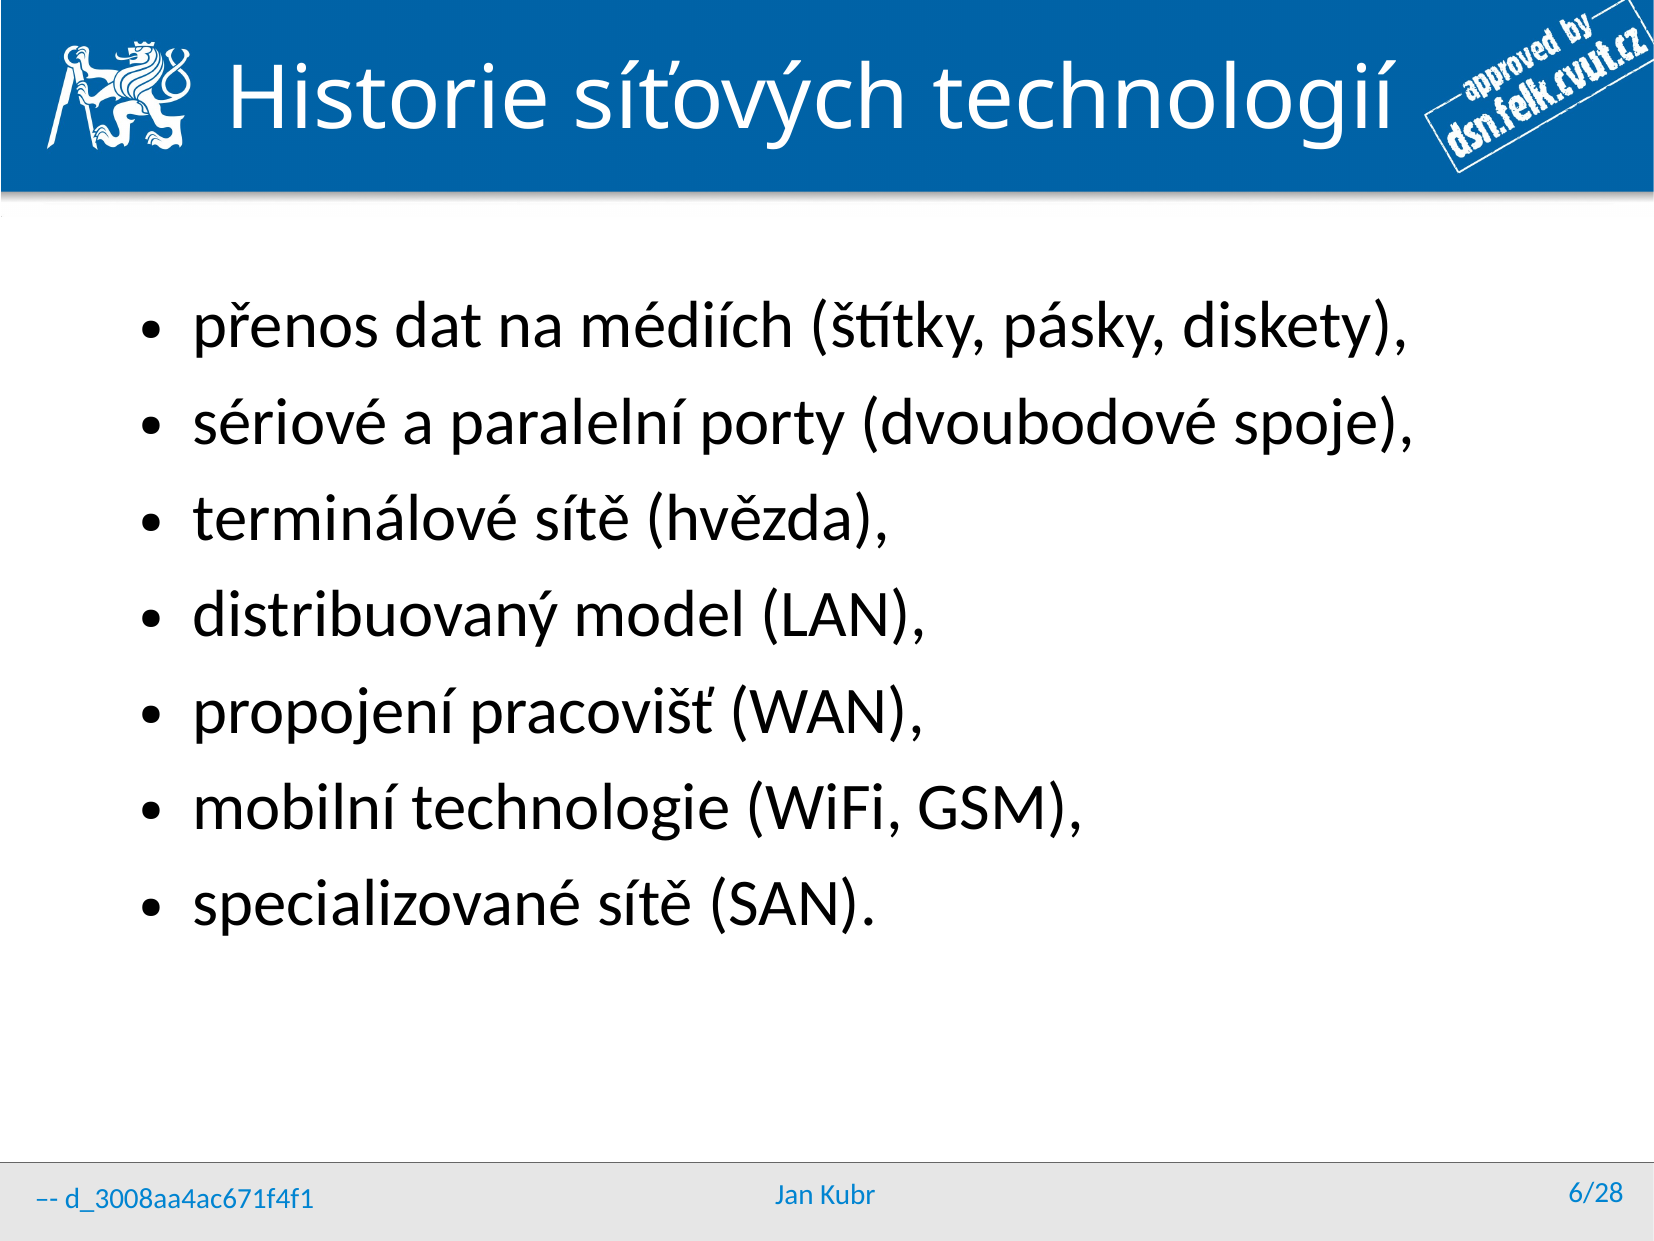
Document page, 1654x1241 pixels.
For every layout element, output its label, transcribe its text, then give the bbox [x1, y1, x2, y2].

title Historie síťových technologií [225, 0, 1426, 188]
list přenos dat na médiích (štítky, pásky, diskety), sériové a paralelní porty (dvoubodové spoje), terminálové sítě (hvězda), distribuovaný model (LAN), propojení pracovišť (WAN), mobilní technologie (WiFi, GSM), specializované sítě (SAN). [121, 297, 1534, 1126]
picture [1, 0, 1654, 217]
